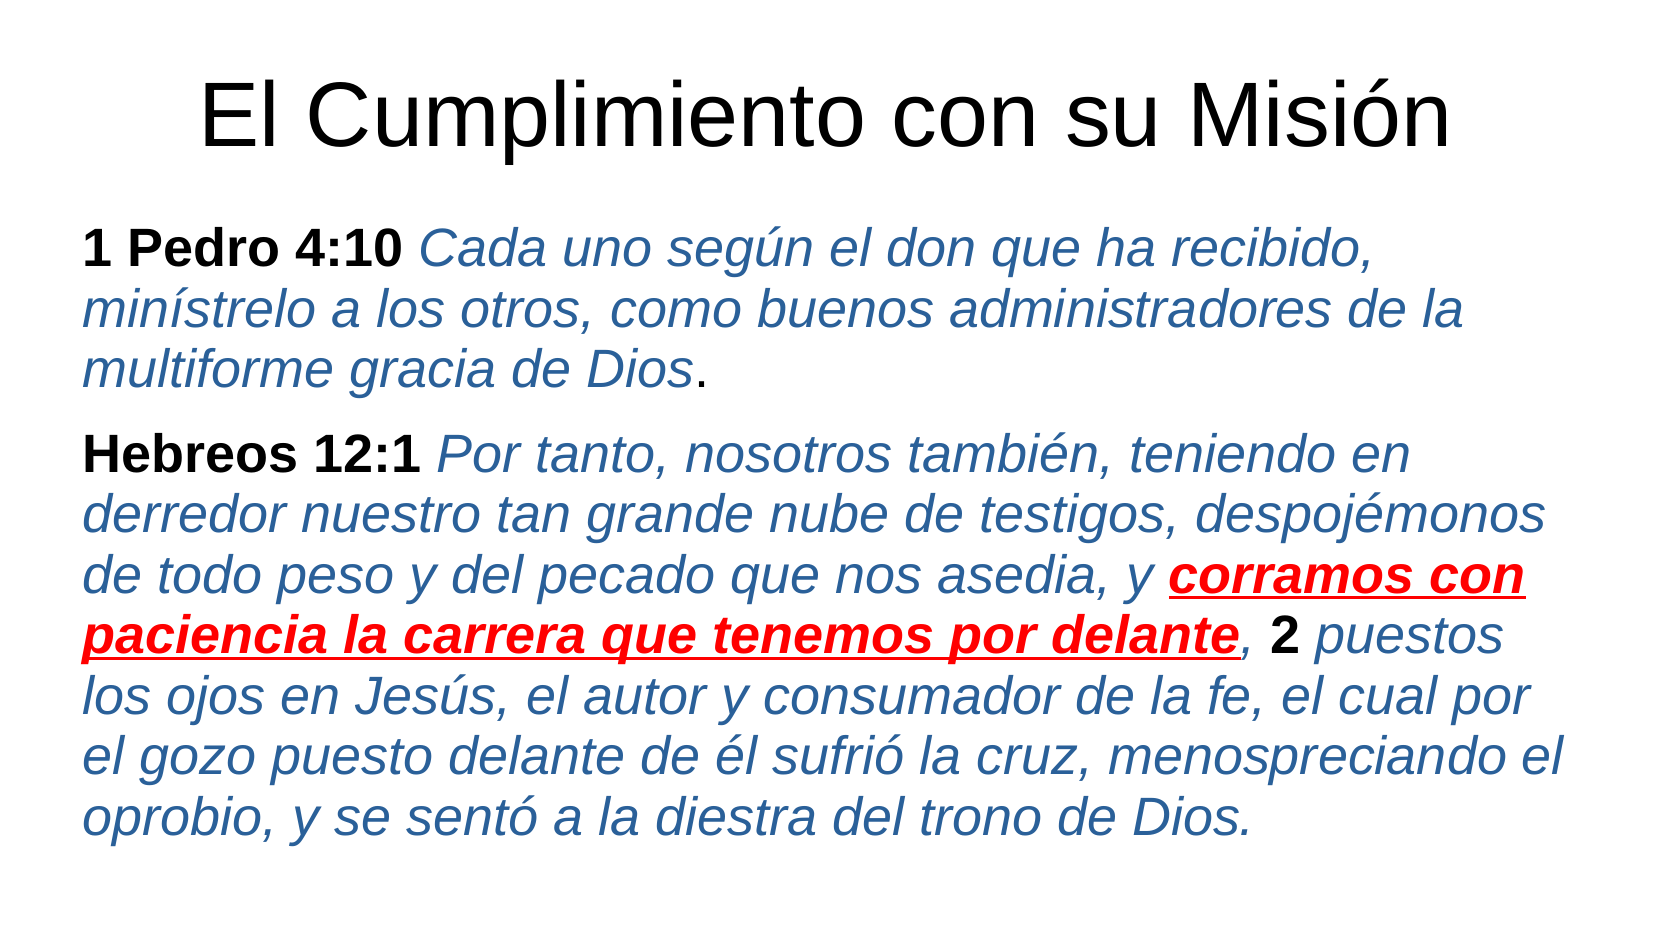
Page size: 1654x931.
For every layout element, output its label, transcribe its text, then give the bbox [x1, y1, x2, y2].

title El Cumplimiento con su Misión [82, 37, 1571, 193]
list 1 Pedro 4:10 Cada uno según el don que ha recibido, minístrelo a los otros, como buenos administradores de la multiforme gracia de Dios. Hebreos 12:1 Por tanto, nosotros también, teniendo en derredor nuestro tan grande nube de testigos, despojémonos de todo peso y del pecado que nos asedia, y corramos con paciencia la carrera que tenemos por delante, 2 puestos los ojos en Jesús, el autor y consumador de la fe, el cual por el gozo puesto delante de él sufrió la cruz, menospreciando el oprobio, y se sentó a la diestra del trono de Dios. [82, 217, 1571, 884]
